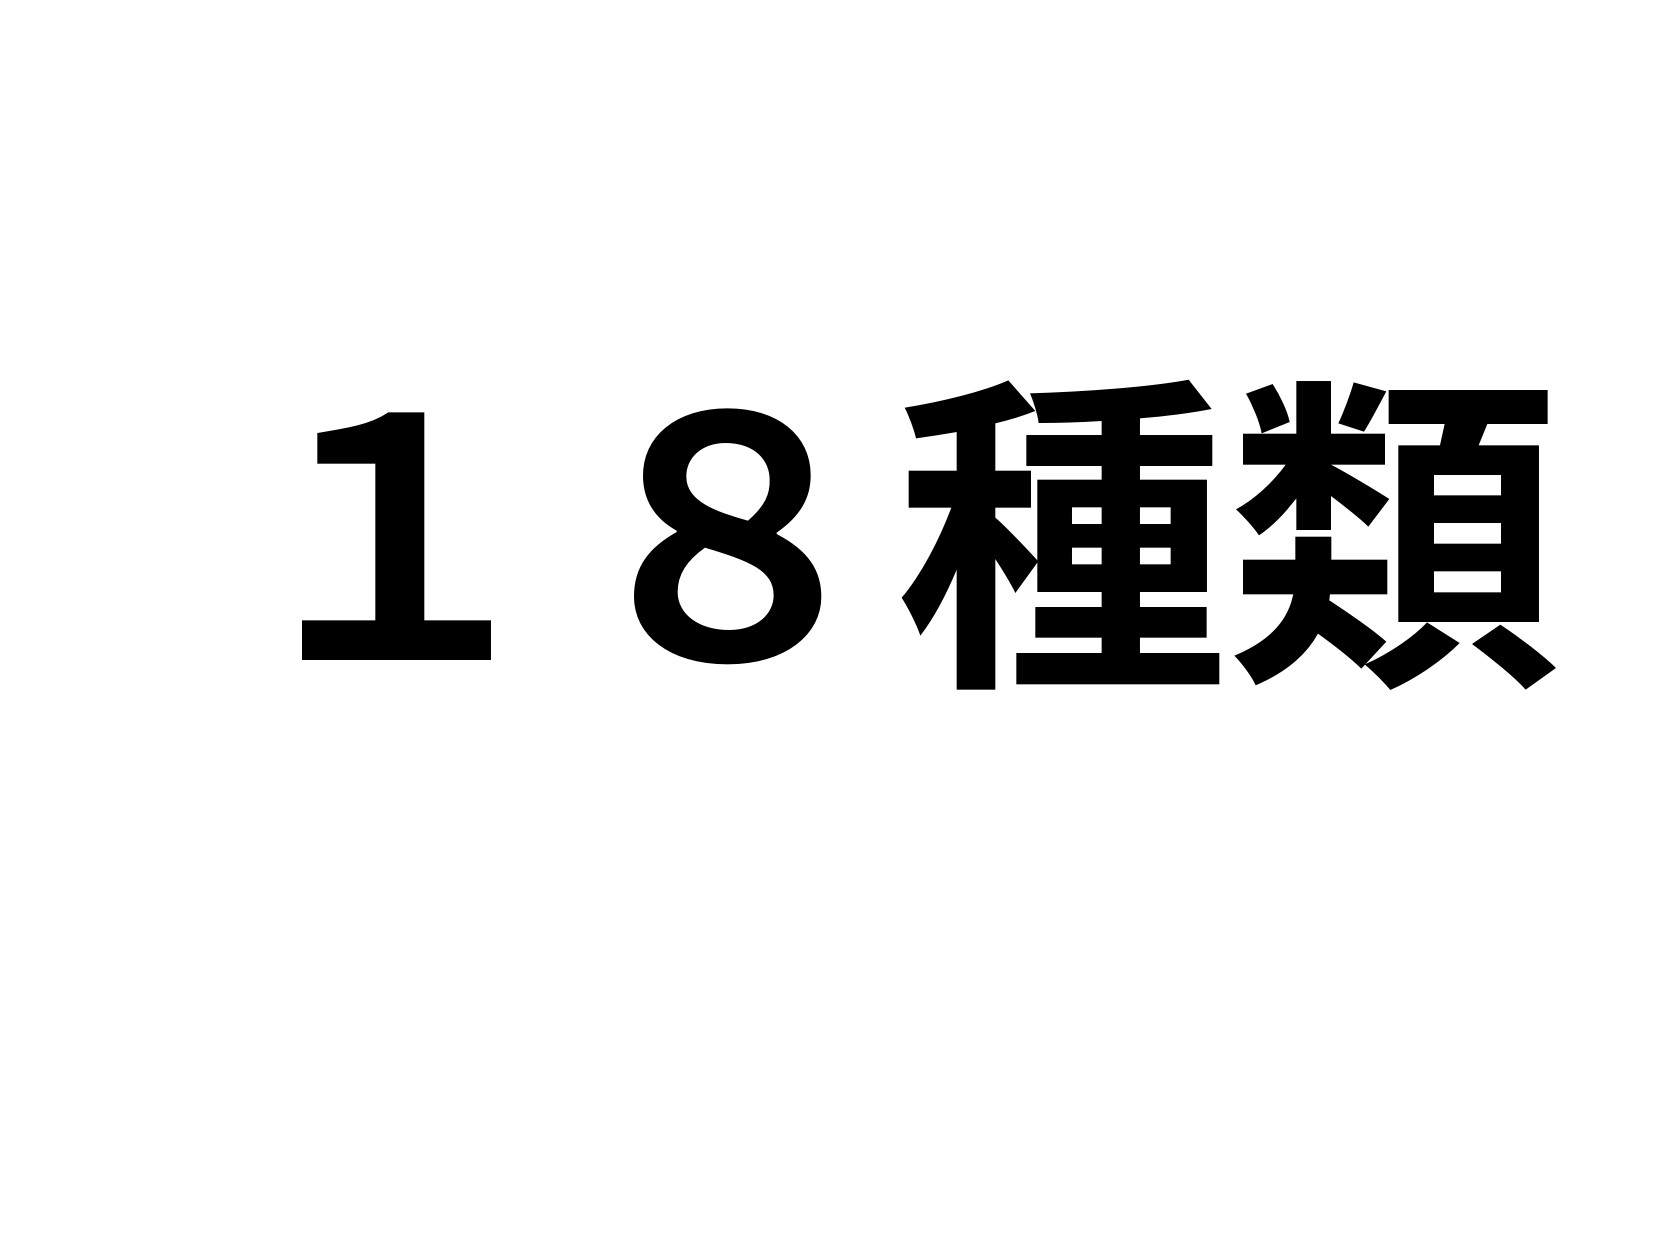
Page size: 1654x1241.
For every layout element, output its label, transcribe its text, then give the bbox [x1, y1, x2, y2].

text_box １８種類 [213, 266, 1411, 641]
